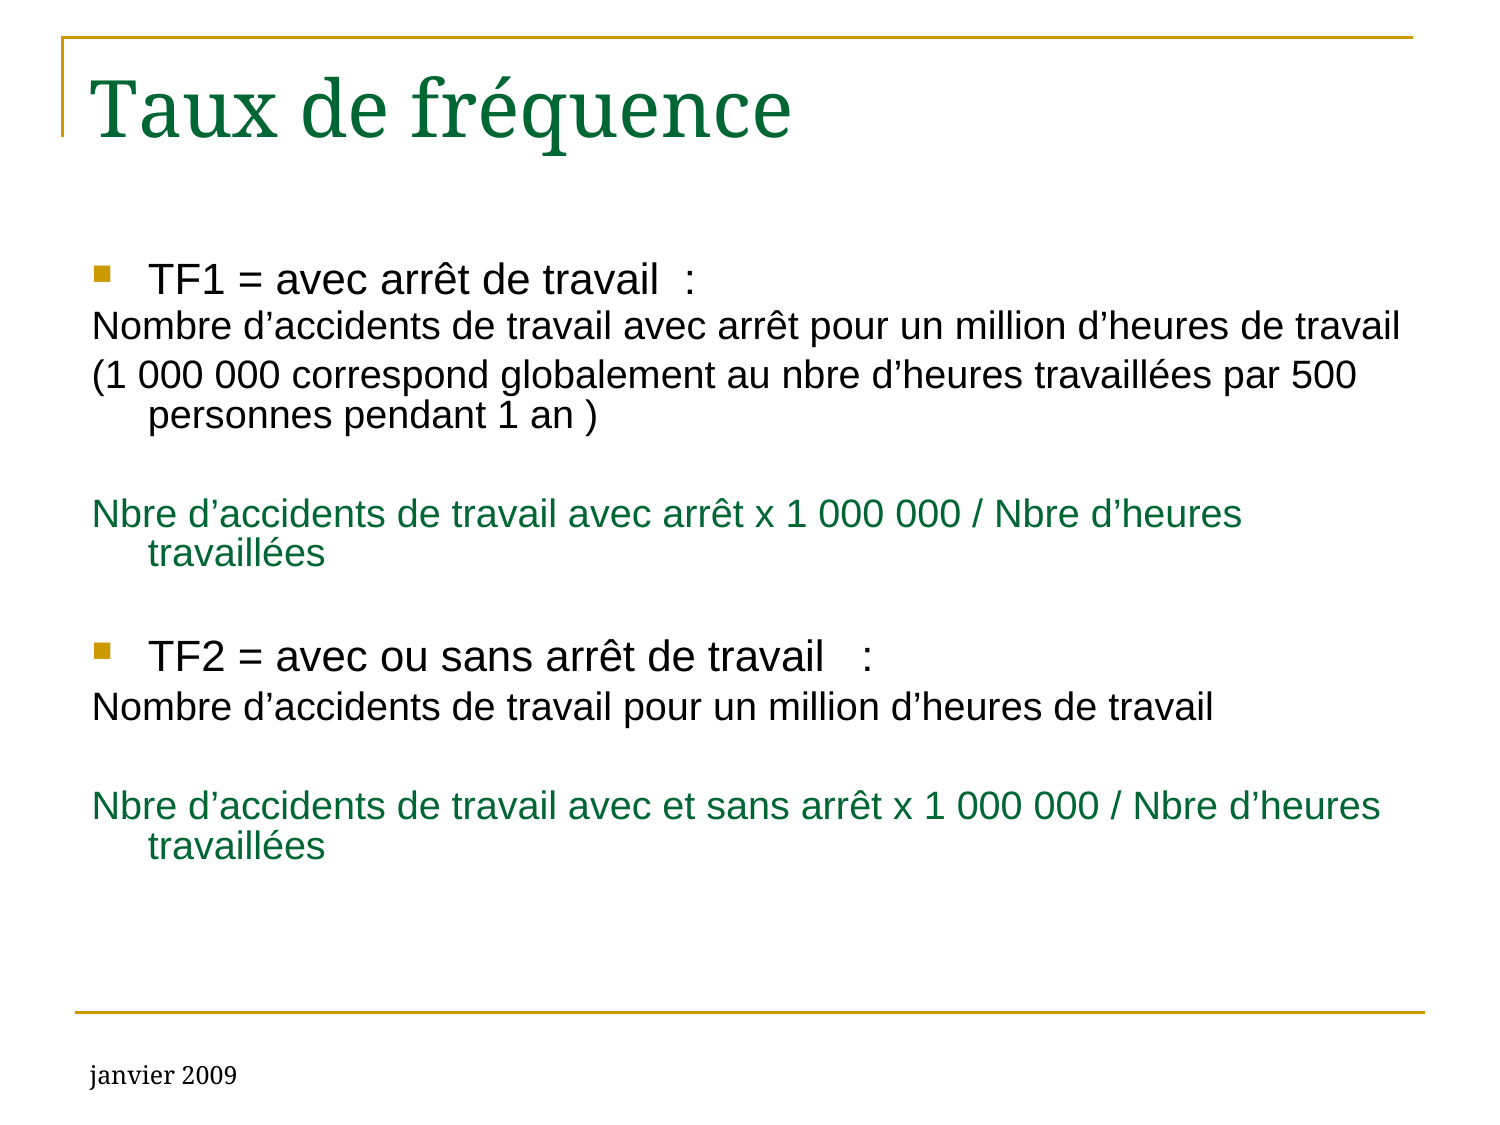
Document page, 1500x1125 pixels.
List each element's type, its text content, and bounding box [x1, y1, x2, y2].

title Taux de fréquence [75, 45, 1426, 233]
list TF1 = avec arrêt de travail : Nombre d’accidents de travail avec arrêt pour un million d’heures de travail (1 000 000 correspond globalement au nbre d’heures travaillées par 500 personnes pendant 1 an ) Nbre d’accidents de travail avec arrêt x 1 000 000 / Nbre d’heures travaillées TF2 = avec ou sans arrêt de travail : Nombre d’accidents de travail pour un million d’heures de travail Nbre d’accidents de travail avec et sans arrêt x 1 000 000 / Nbre d’heures travaillées [76, 255, 1427, 999]
